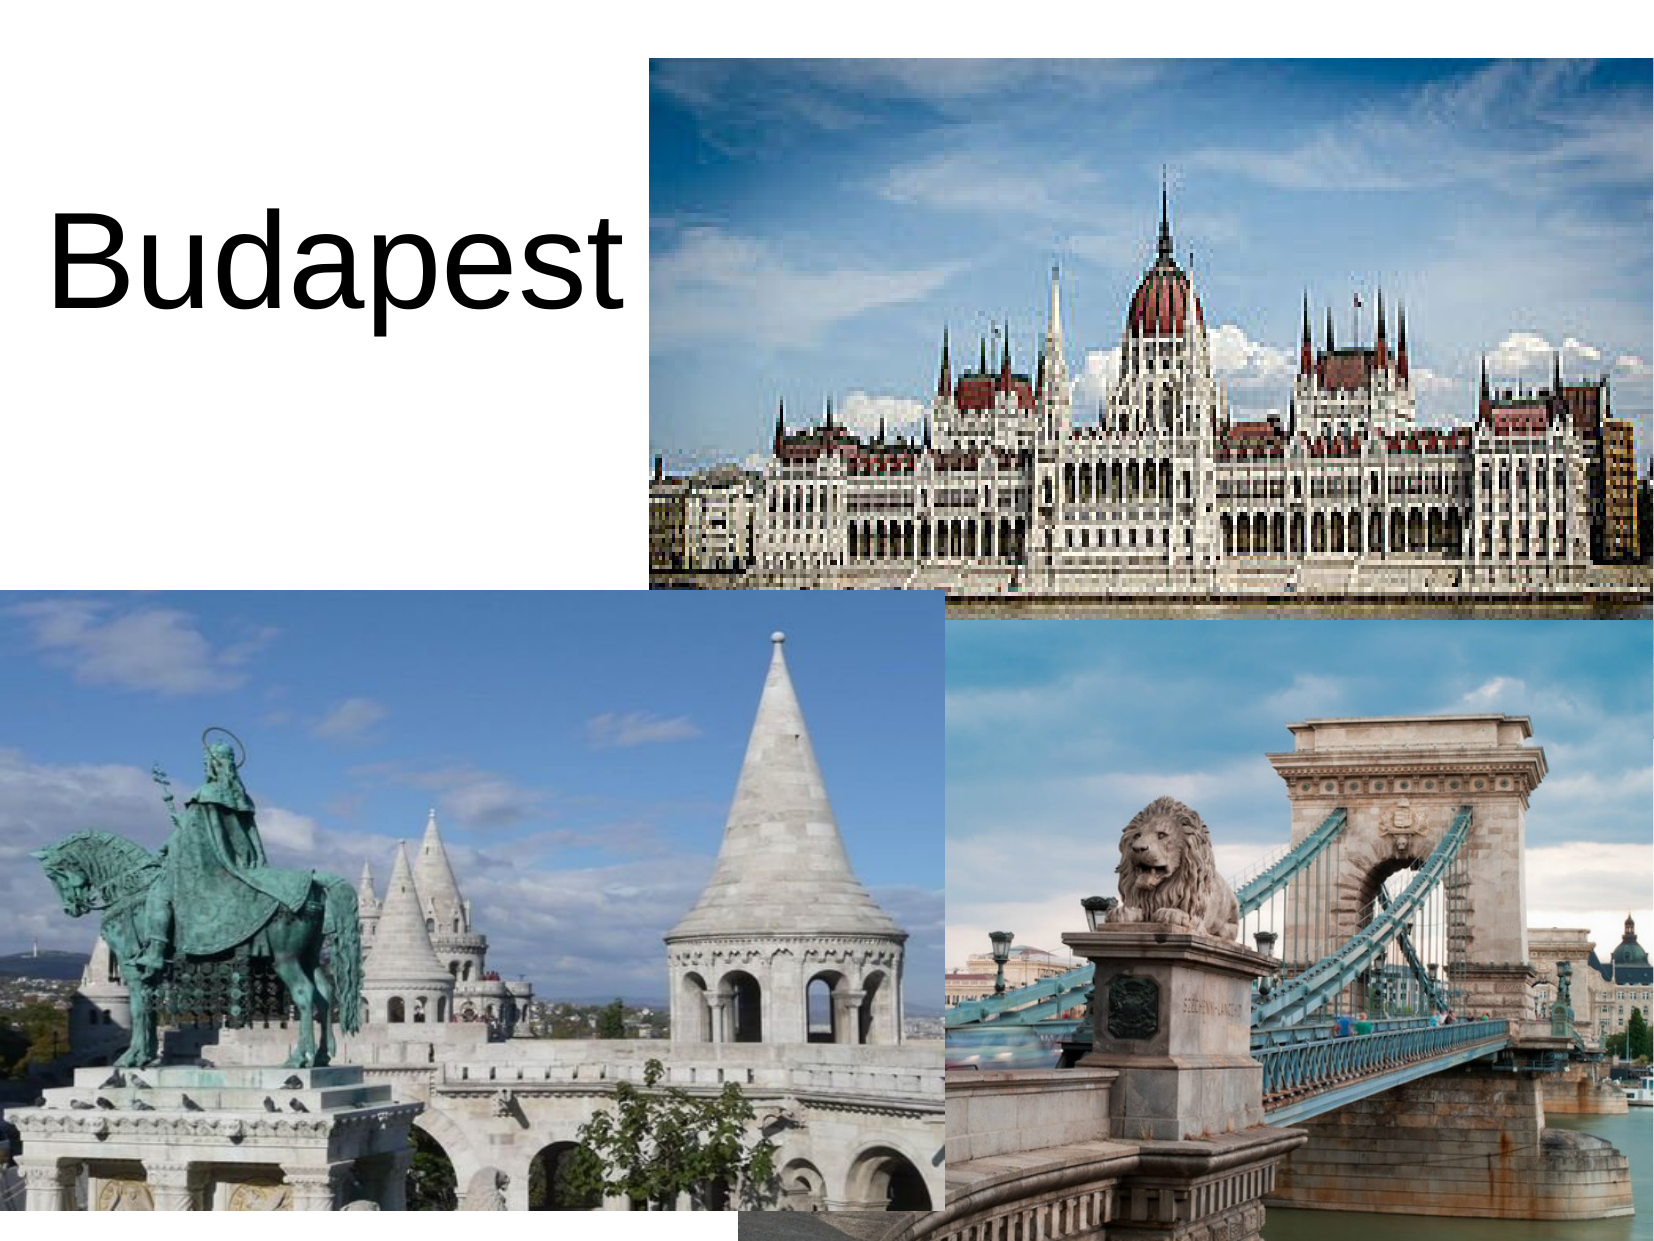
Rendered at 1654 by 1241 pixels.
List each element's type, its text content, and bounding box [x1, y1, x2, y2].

picture [0, 58, 1654, 1241]
text_box Budapest [29, 177, 649, 346]
